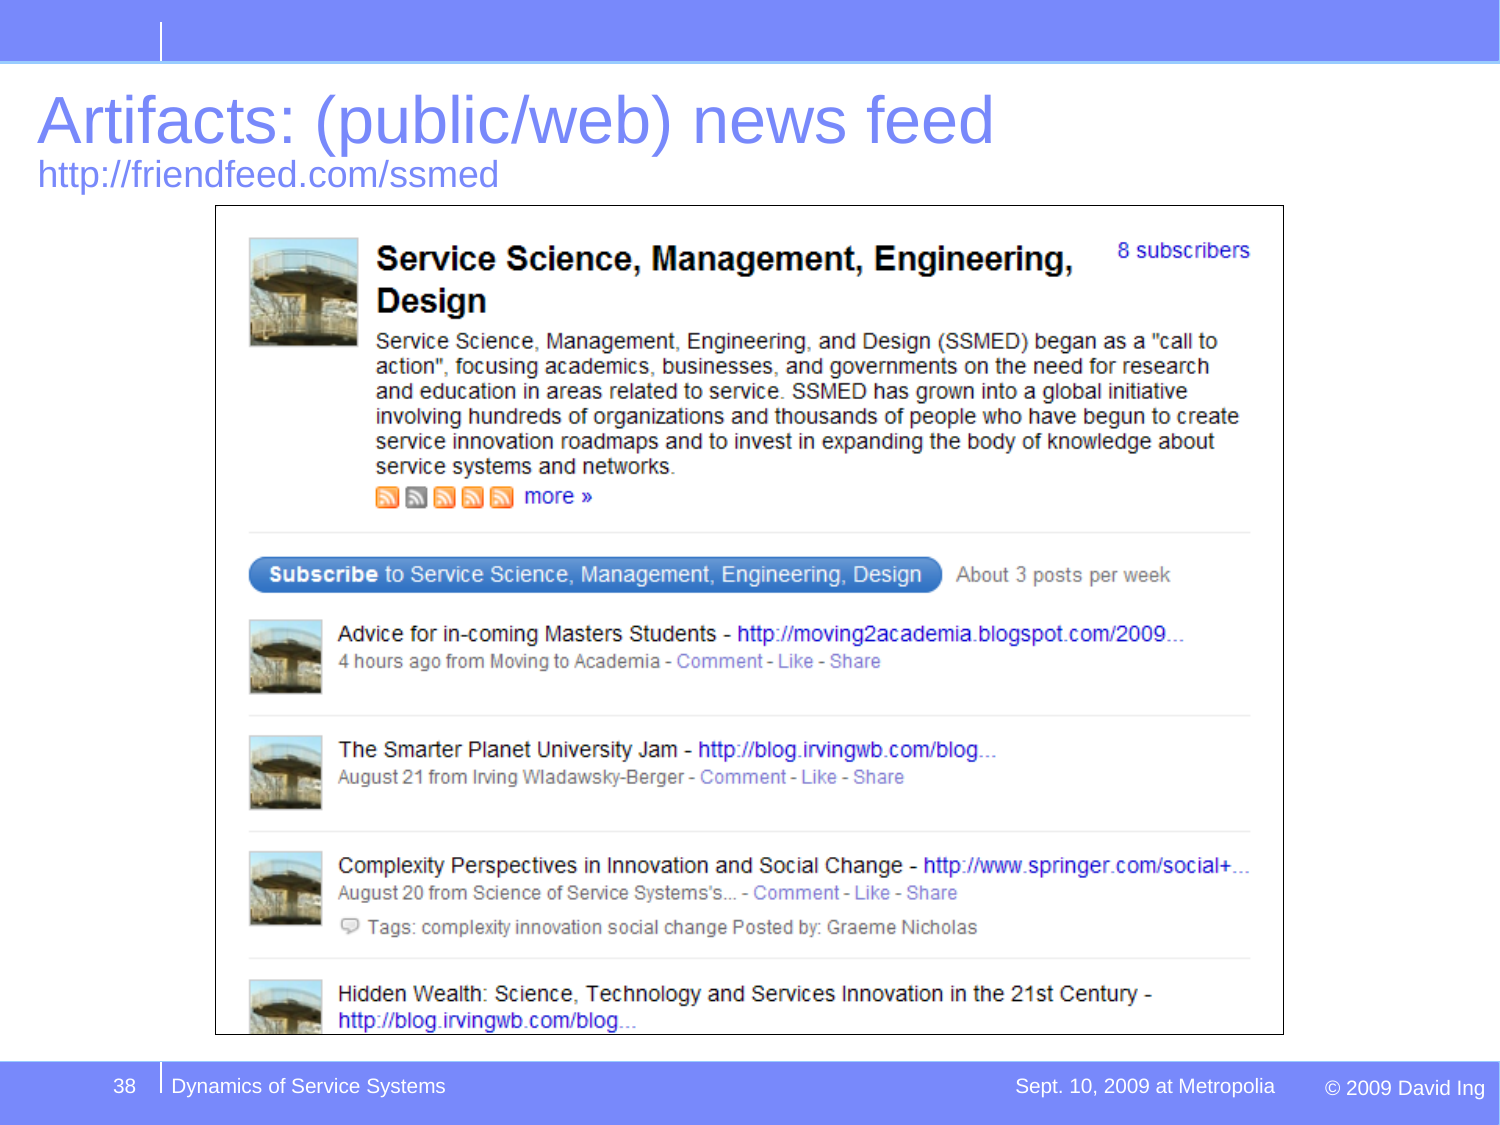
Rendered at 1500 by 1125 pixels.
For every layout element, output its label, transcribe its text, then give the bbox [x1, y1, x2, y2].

picture [215, 205, 1284, 1035]
title Artifacts: (public/web) news feed http://friendfeed.com/ssmed [37, 89, 1463, 205]
